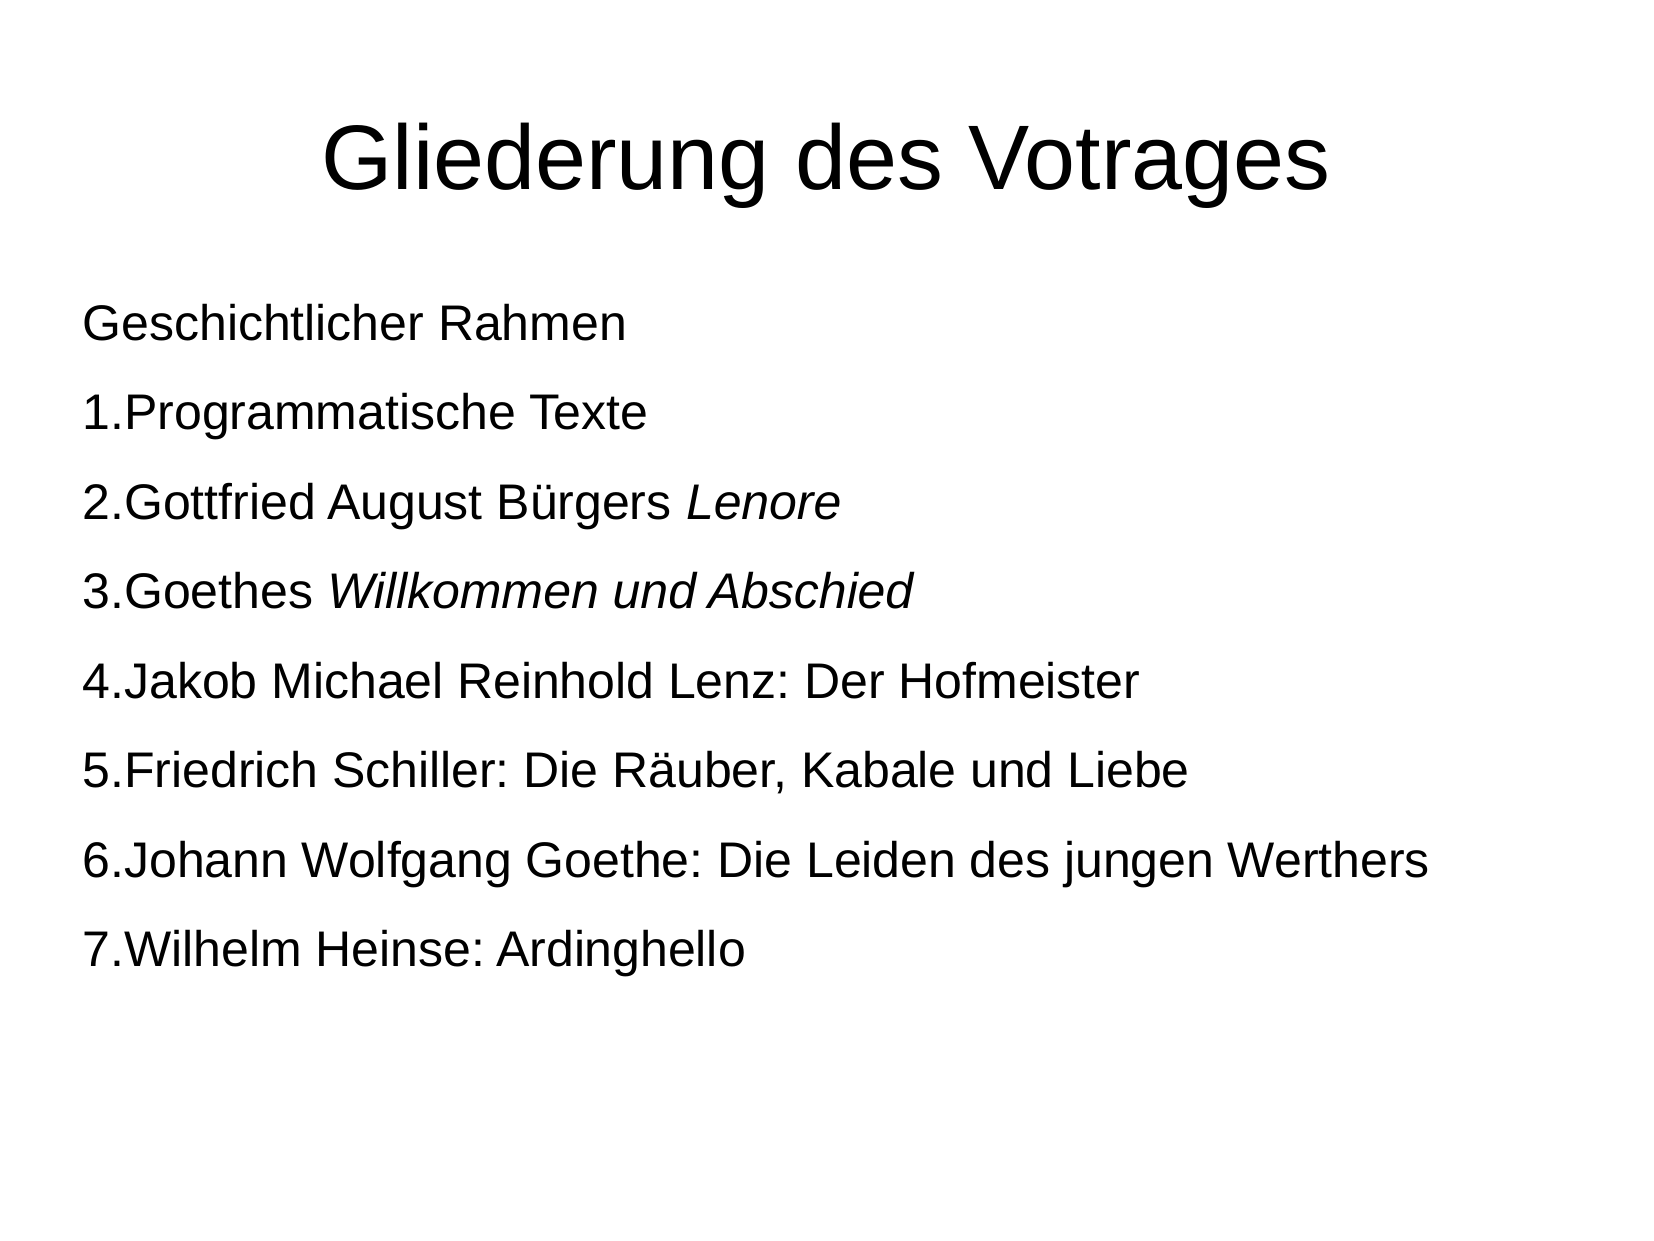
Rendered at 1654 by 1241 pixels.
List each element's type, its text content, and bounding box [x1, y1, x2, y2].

title Gliederung des Votrages [82, 49, 1571, 257]
list Geschichtlicher Rahmen Programmatische Texte Gottfried August Bürgers Lenore Goethes Willkommen und Abschied Jakob Michael Reinhold Lenz: Der Hofmeister Friedrich Schiller: Die Räuber, Kabale und Liebe Johann Wolfgang Goethe: Die Leiden des jungen Werthers Wilhelm Heinse: Ardinghello [82, 290, 1571, 1010]
